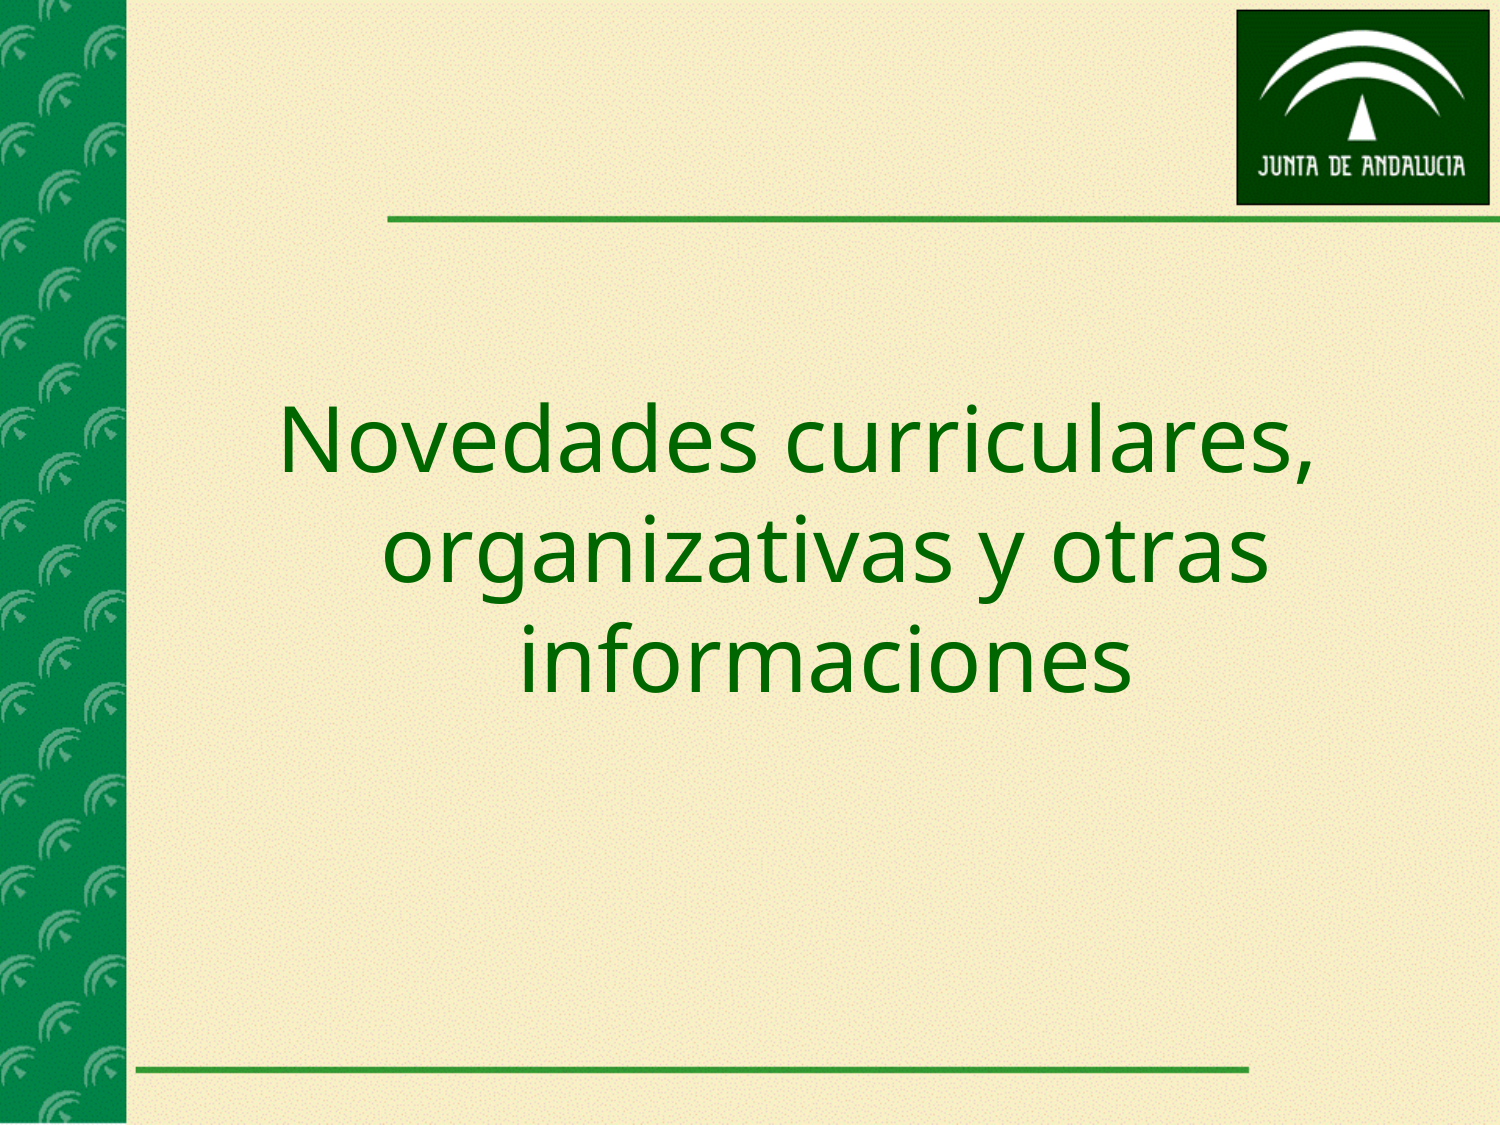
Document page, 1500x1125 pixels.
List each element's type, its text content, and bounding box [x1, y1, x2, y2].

picture [0, 0, 1500, 1125]
text_box Novedades curriculares, organizativas y otras informaciones [206, 373, 1388, 719]
